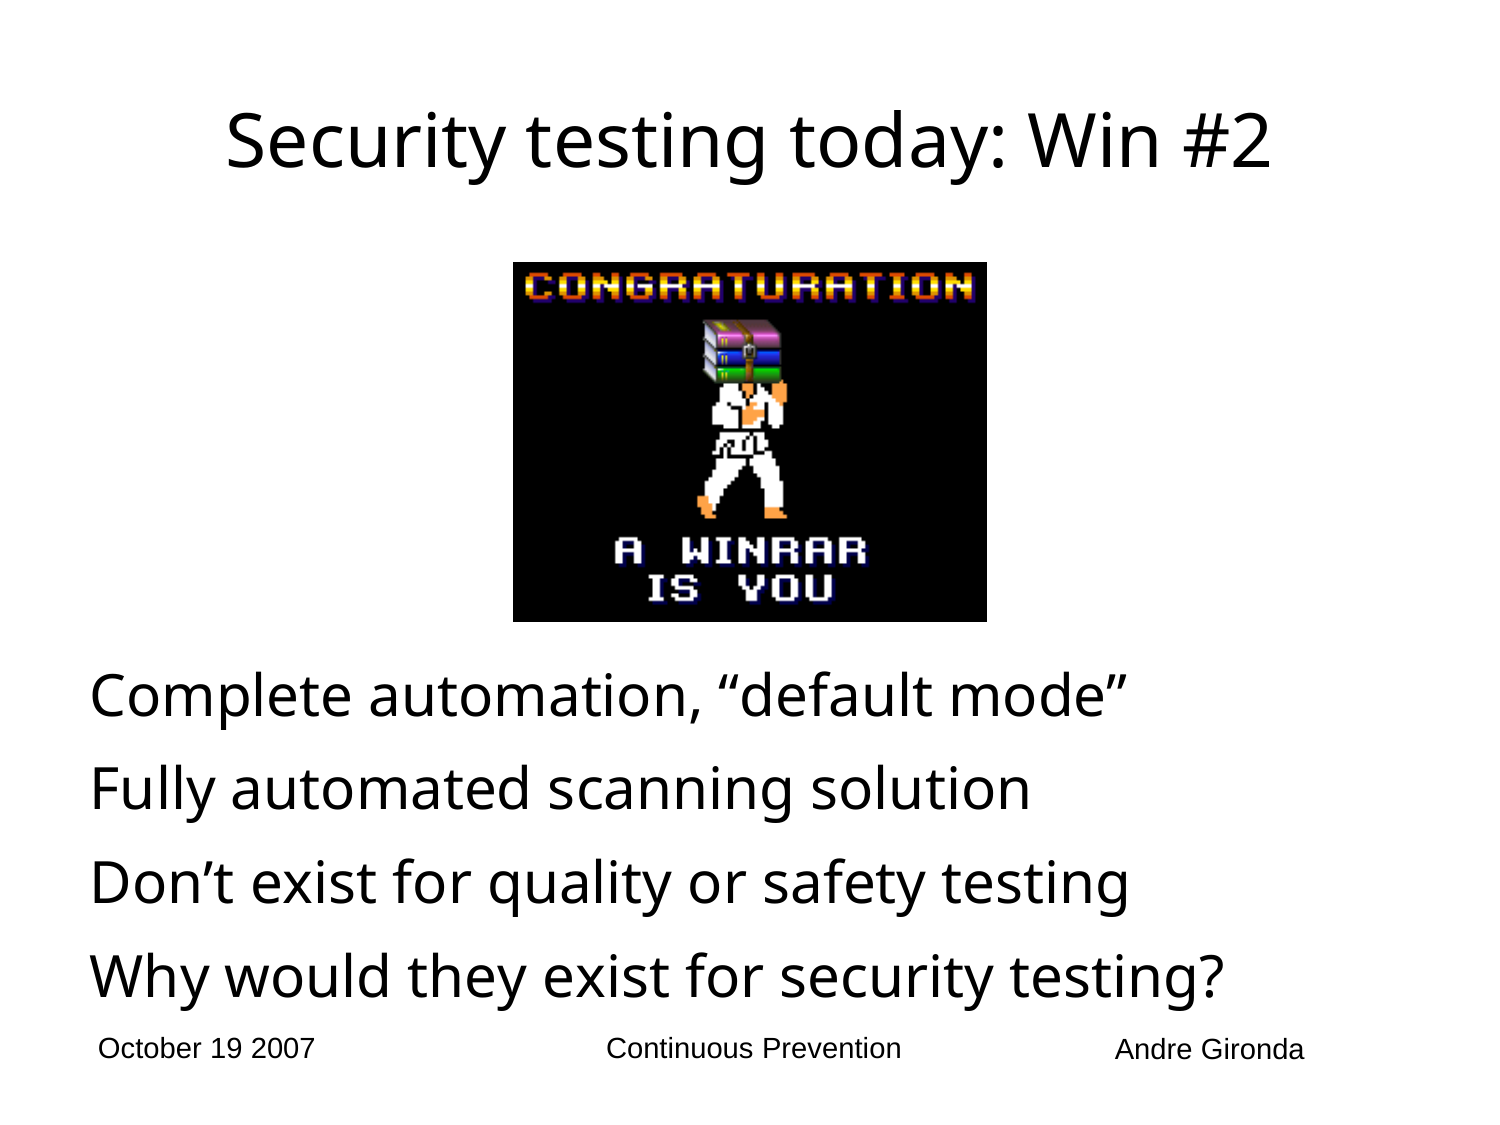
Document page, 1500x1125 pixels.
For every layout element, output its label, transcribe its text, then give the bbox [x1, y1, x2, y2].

list Complete automation, “default mode” Fully automated scanning solution Don’t exist for quality or safety testing Why would they exist for security testing? [75, 646, 1426, 1006]
picture [513, 262, 987, 622]
title Security testing today: Win #2 [75, 45, 1426, 233]
